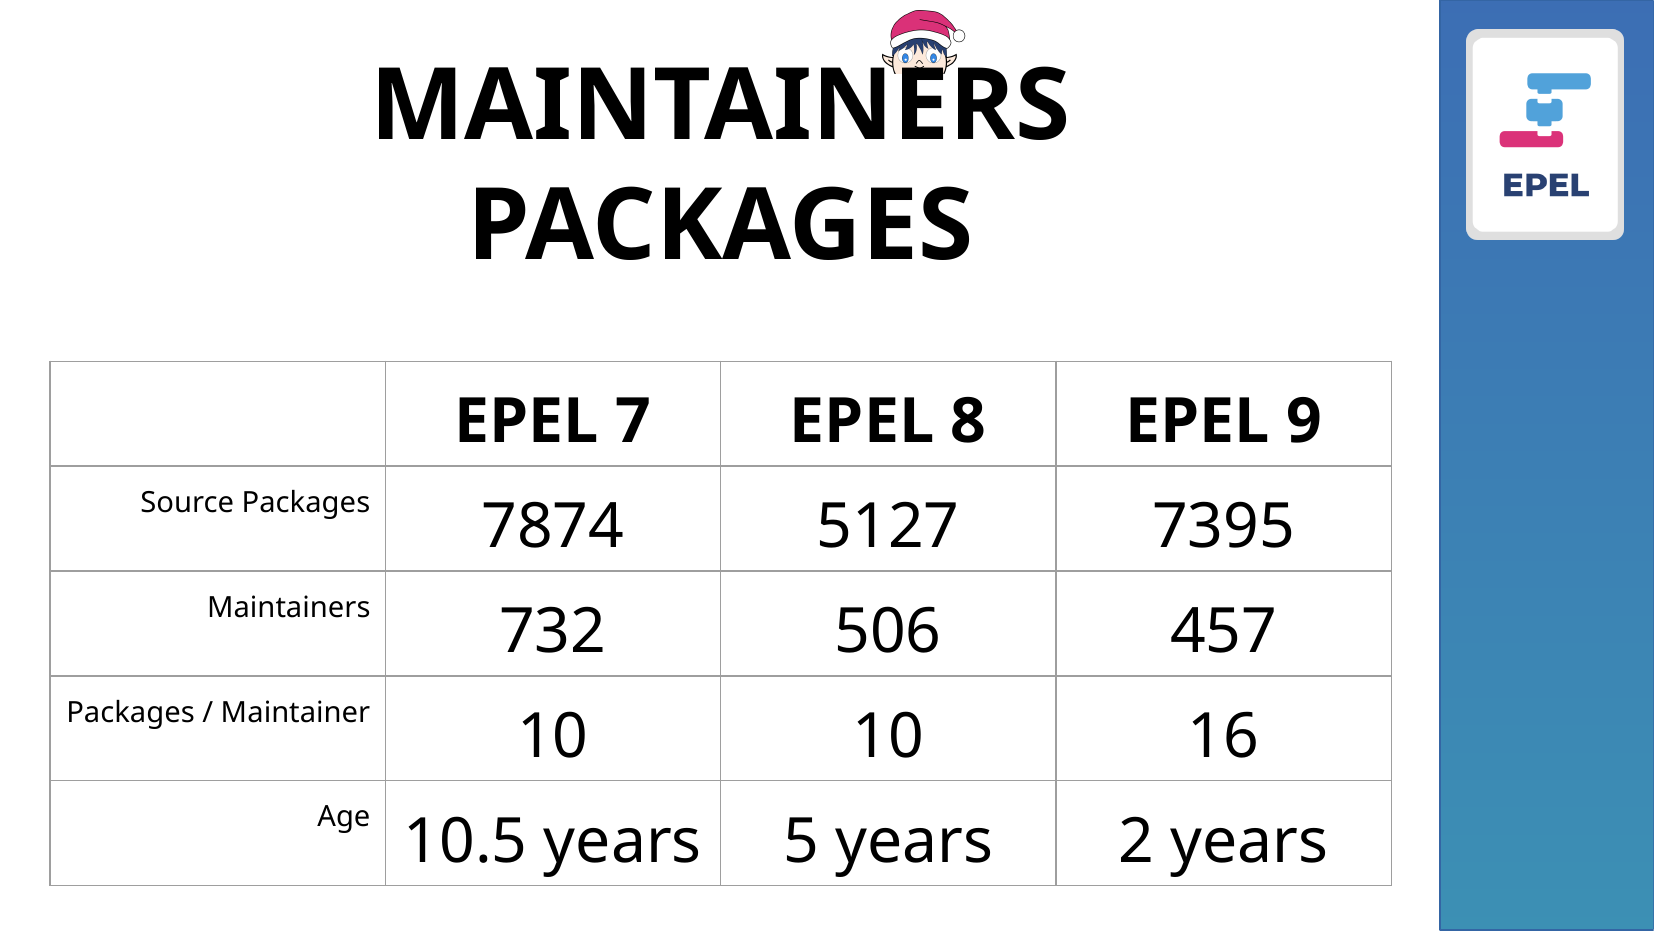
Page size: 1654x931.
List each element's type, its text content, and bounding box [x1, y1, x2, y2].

table_header EPEL 9 [1057, 362, 1391, 465]
table_cell 10.5 years [386, 781, 720, 885]
table_cell 7395 [1057, 467, 1391, 570]
table_cell 10 [721, 677, 1055, 780]
table_header EPEL 8 [721, 362, 1055, 465]
table_cell 2 years [1057, 781, 1391, 885]
table_cell 16 [1057, 677, 1391, 780]
table_cell 5127 [721, 467, 1055, 570]
text_box MAINTAINERS PACKAGES [250, 24, 1191, 295]
table_header [51, 362, 385, 465]
table_header EPEL 7 [386, 362, 720, 465]
picture [879, 7, 968, 24]
table_cell 5 years [721, 781, 1055, 885]
table_cell 7874 [386, 467, 720, 570]
table_cell 457 [1057, 572, 1391, 675]
table_cell 506 [721, 572, 1055, 675]
table_cell 10 [386, 677, 720, 780]
table_cell Maintainers [51, 572, 385, 675]
table_cell 732 [386, 572, 720, 675]
table_cell Age [51, 781, 385, 885]
picture [1466, 29, 1624, 240]
table_cell Packages / Maintainer [51, 677, 385, 780]
table_cell Source Packages [51, 467, 385, 570]
